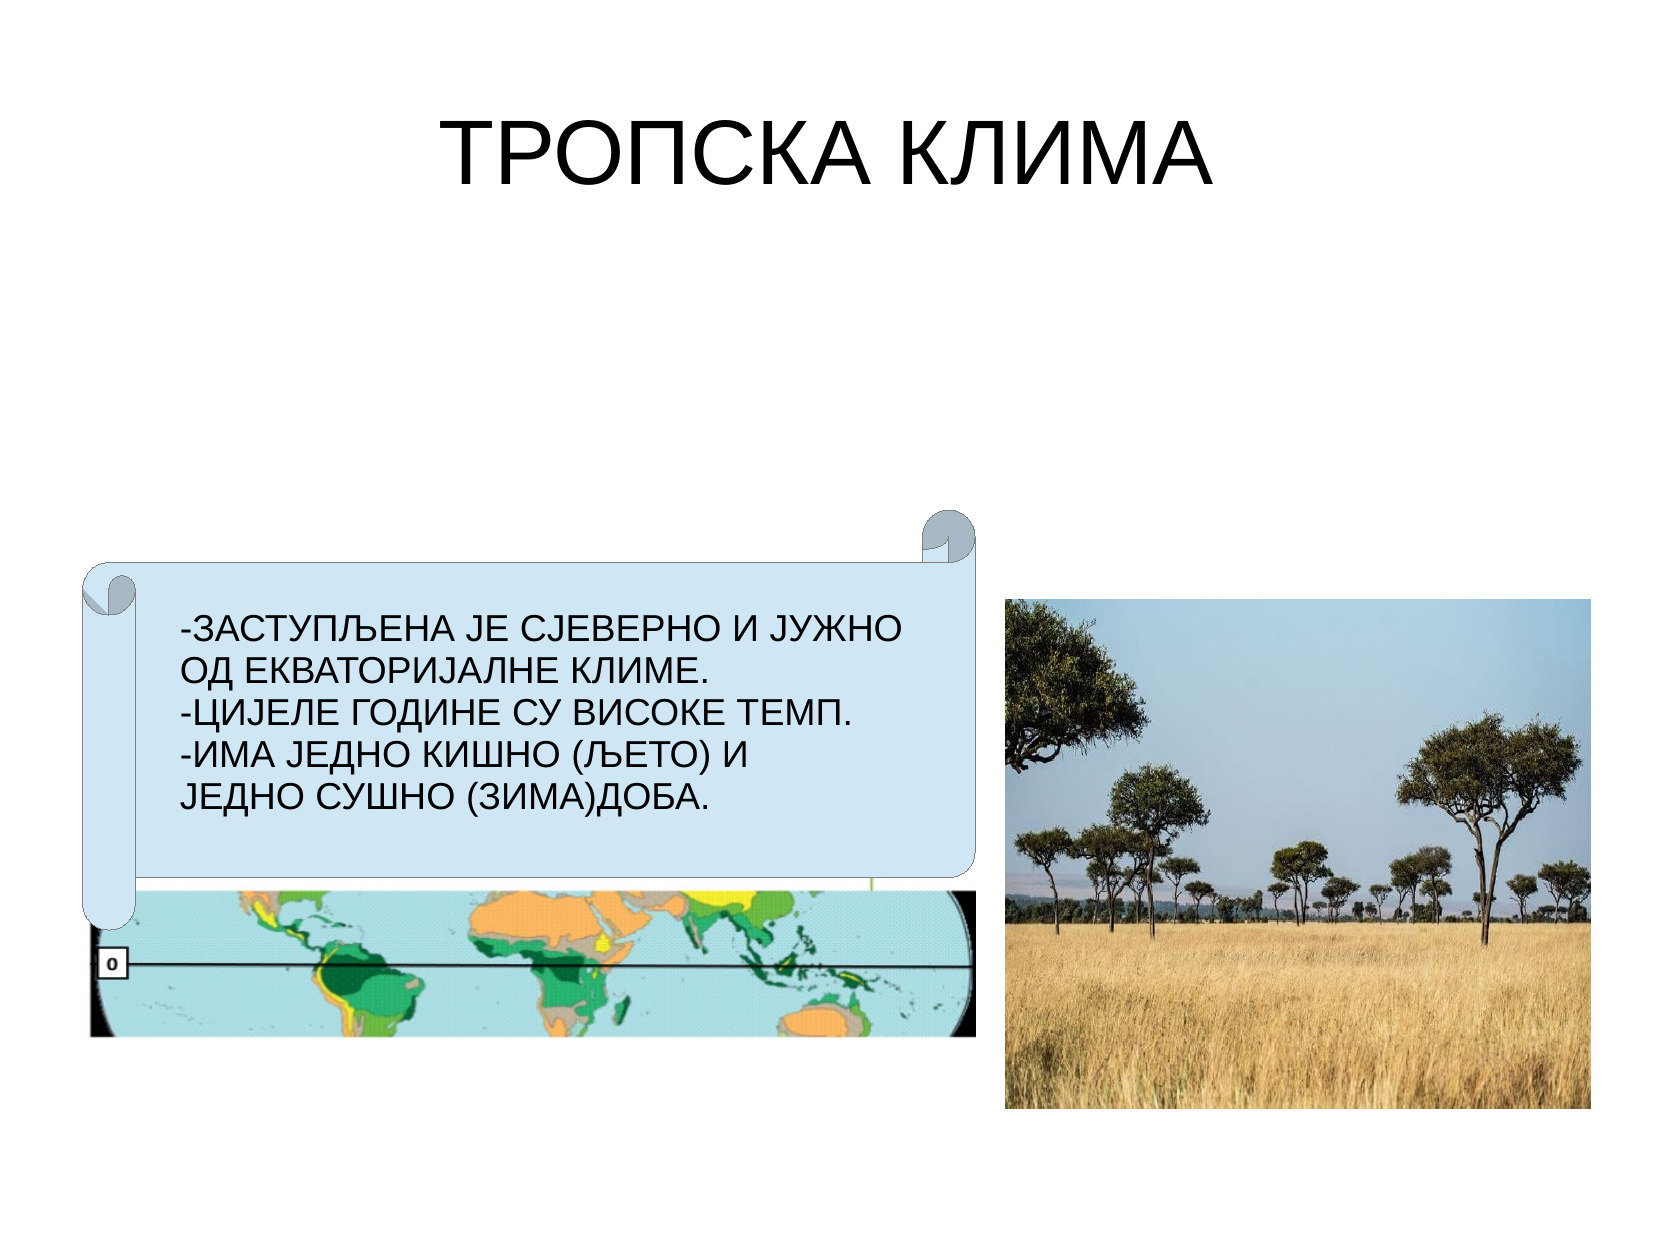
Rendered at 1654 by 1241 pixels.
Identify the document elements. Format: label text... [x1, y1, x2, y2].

picture [83, 524, 925, 580]
title ТРОПСКА КЛИМА [82, 49, 1571, 257]
text_box -ЗАСТУПЉЕНА ЈЕ СЈЕВЕРНО И ЈУЖНО ОД ЕКВАТОРИЈАЛНЕ КЛИМЕ. -ЦИЈЕЛЕ ГОДИНЕ СУ ВИСОКЕ ТЕМП. -ИМА ЈЕДНО КИШНО (ЉЕТО) И ЈЕДНО СУШНО (ЗИМА)ДОБА. [165, 600, 919, 826]
text_box [82, 510, 976, 931]
picture [1005, 599, 1591, 1109]
picture [83, 853, 976, 1094]
